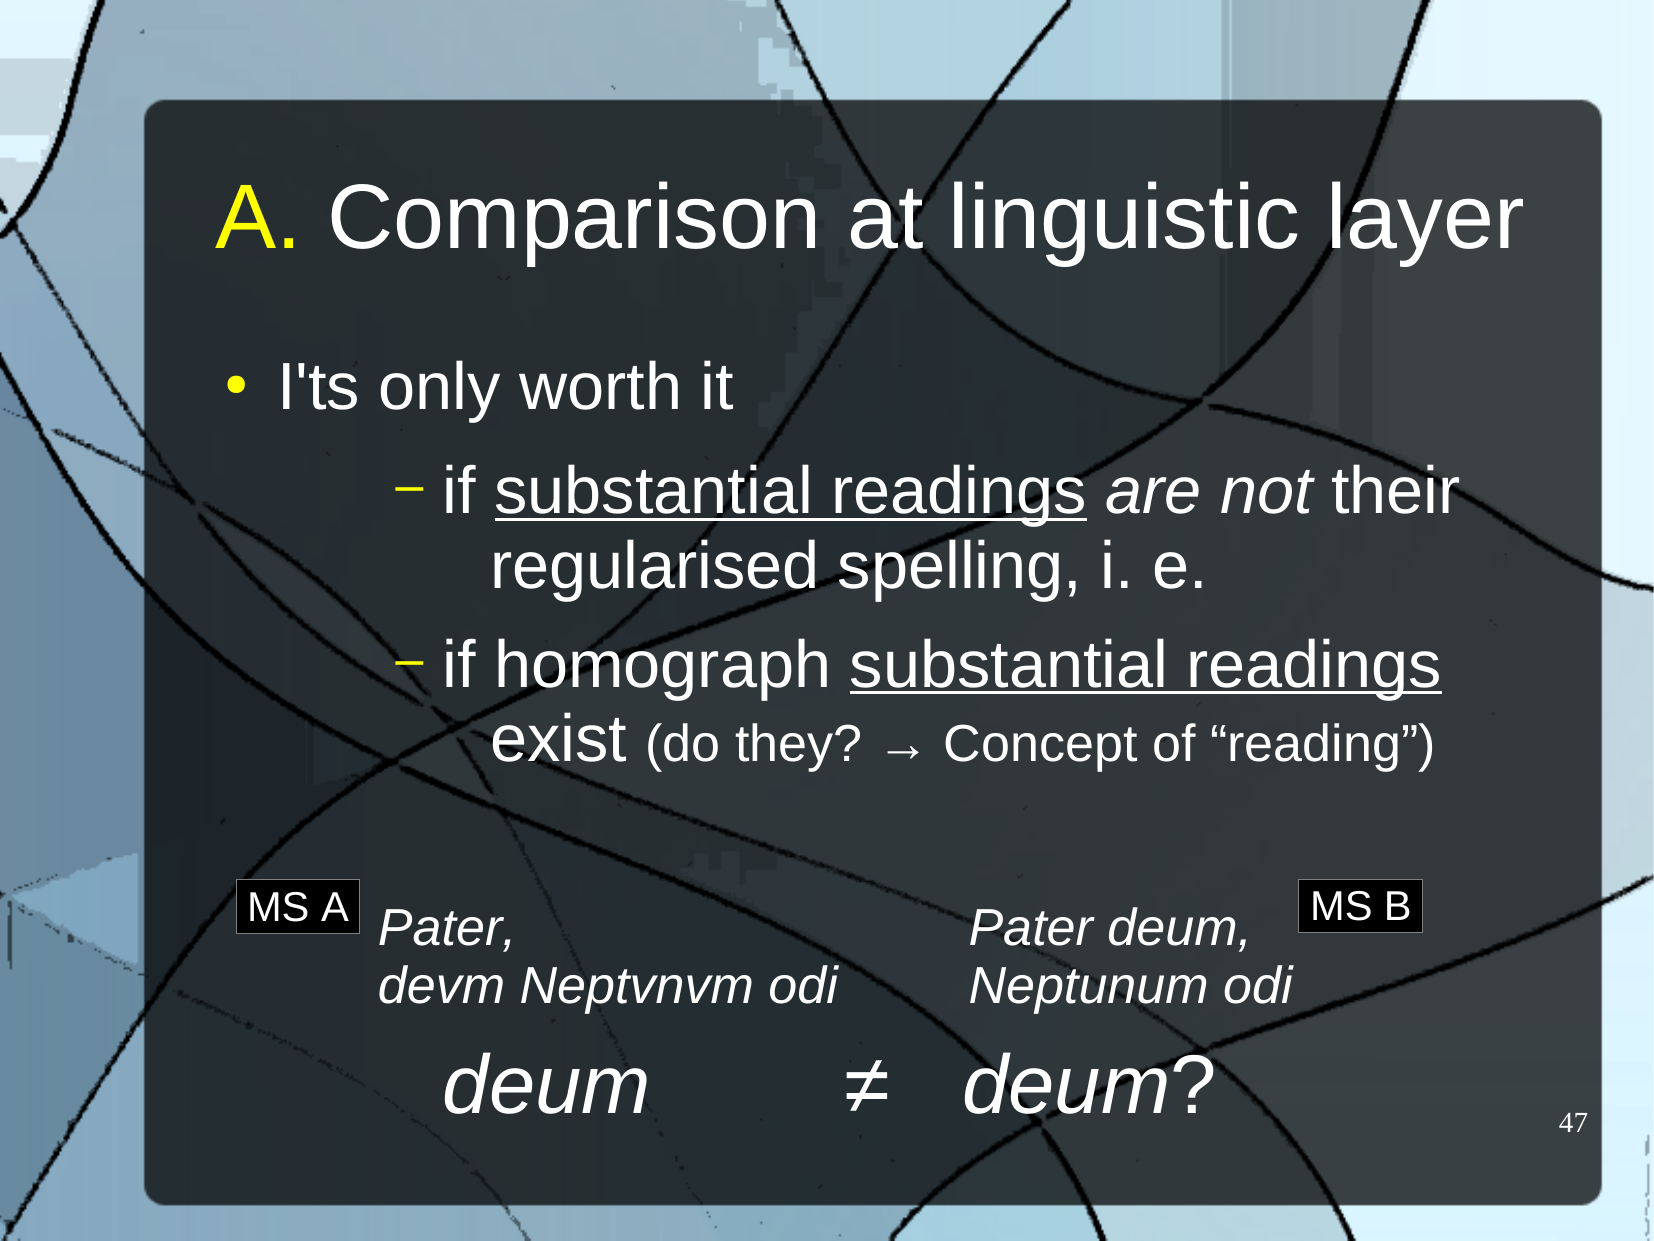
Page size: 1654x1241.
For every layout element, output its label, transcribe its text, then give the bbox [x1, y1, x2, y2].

picture [0, 0, 1654, 1241]
text_box MS B [1298, 879, 1423, 933]
list I'ts only worth it if substantial readings are not their regularised spelling, i. e. if homograph substantial readings exist (do they? → Concept of “reading”) Pater, Pater deum, devm Neptvnvm odi Neptunum odi deum ≠ deum? [206, 349, 1524, 1131]
text_box MS A [236, 879, 360, 934]
title A. Comparison at linguistic layer [159, 108, 1583, 325]
